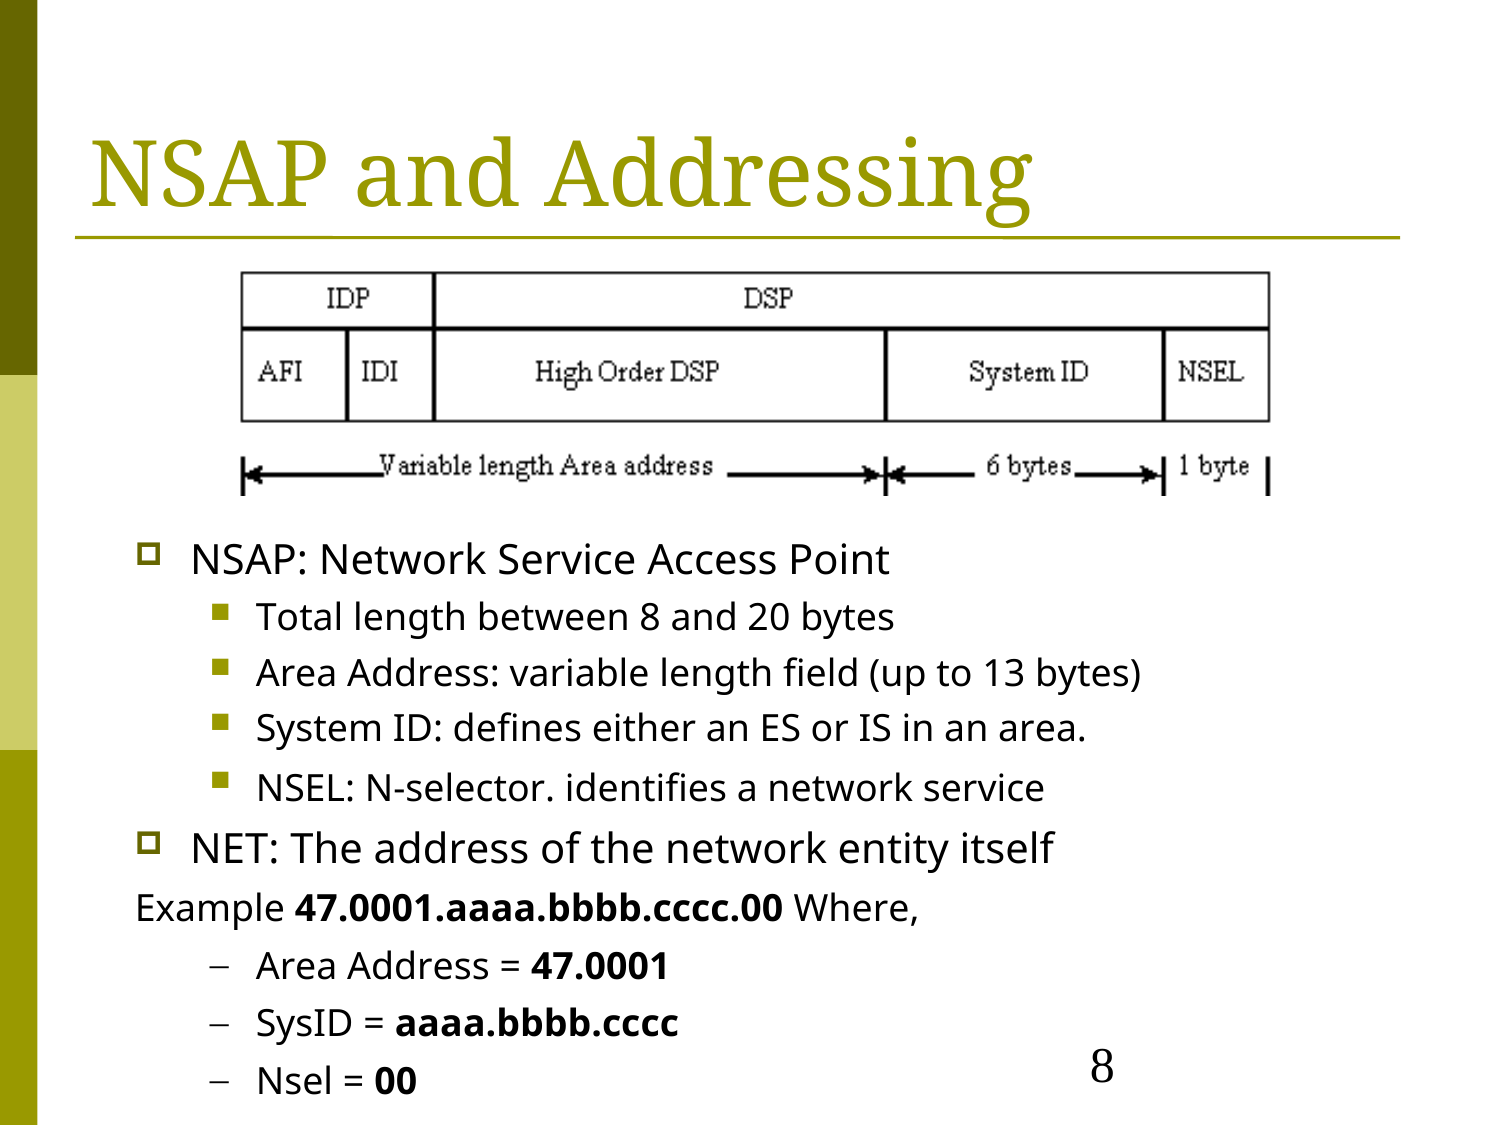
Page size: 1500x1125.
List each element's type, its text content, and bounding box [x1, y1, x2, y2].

list NSAP: Network Service Access Point Total length between 8 and 20 bytes Area Address: variable length field (up to 13 bytes) System ID: defines either an ES or IS in an area. NSEL: N-selector. identifies a network service NET: The address of the network entity itself Example 47.0001.aaaa.bbbb.cccc.00 Where, Area Address = 47.0001 SysID = aaaa.bbbb.cccc Nsel = 00 [120, 524, 1423, 1125]
picture [237, 270, 1275, 496]
title NSAP and Addressing [75, 45, 1426, 233]
